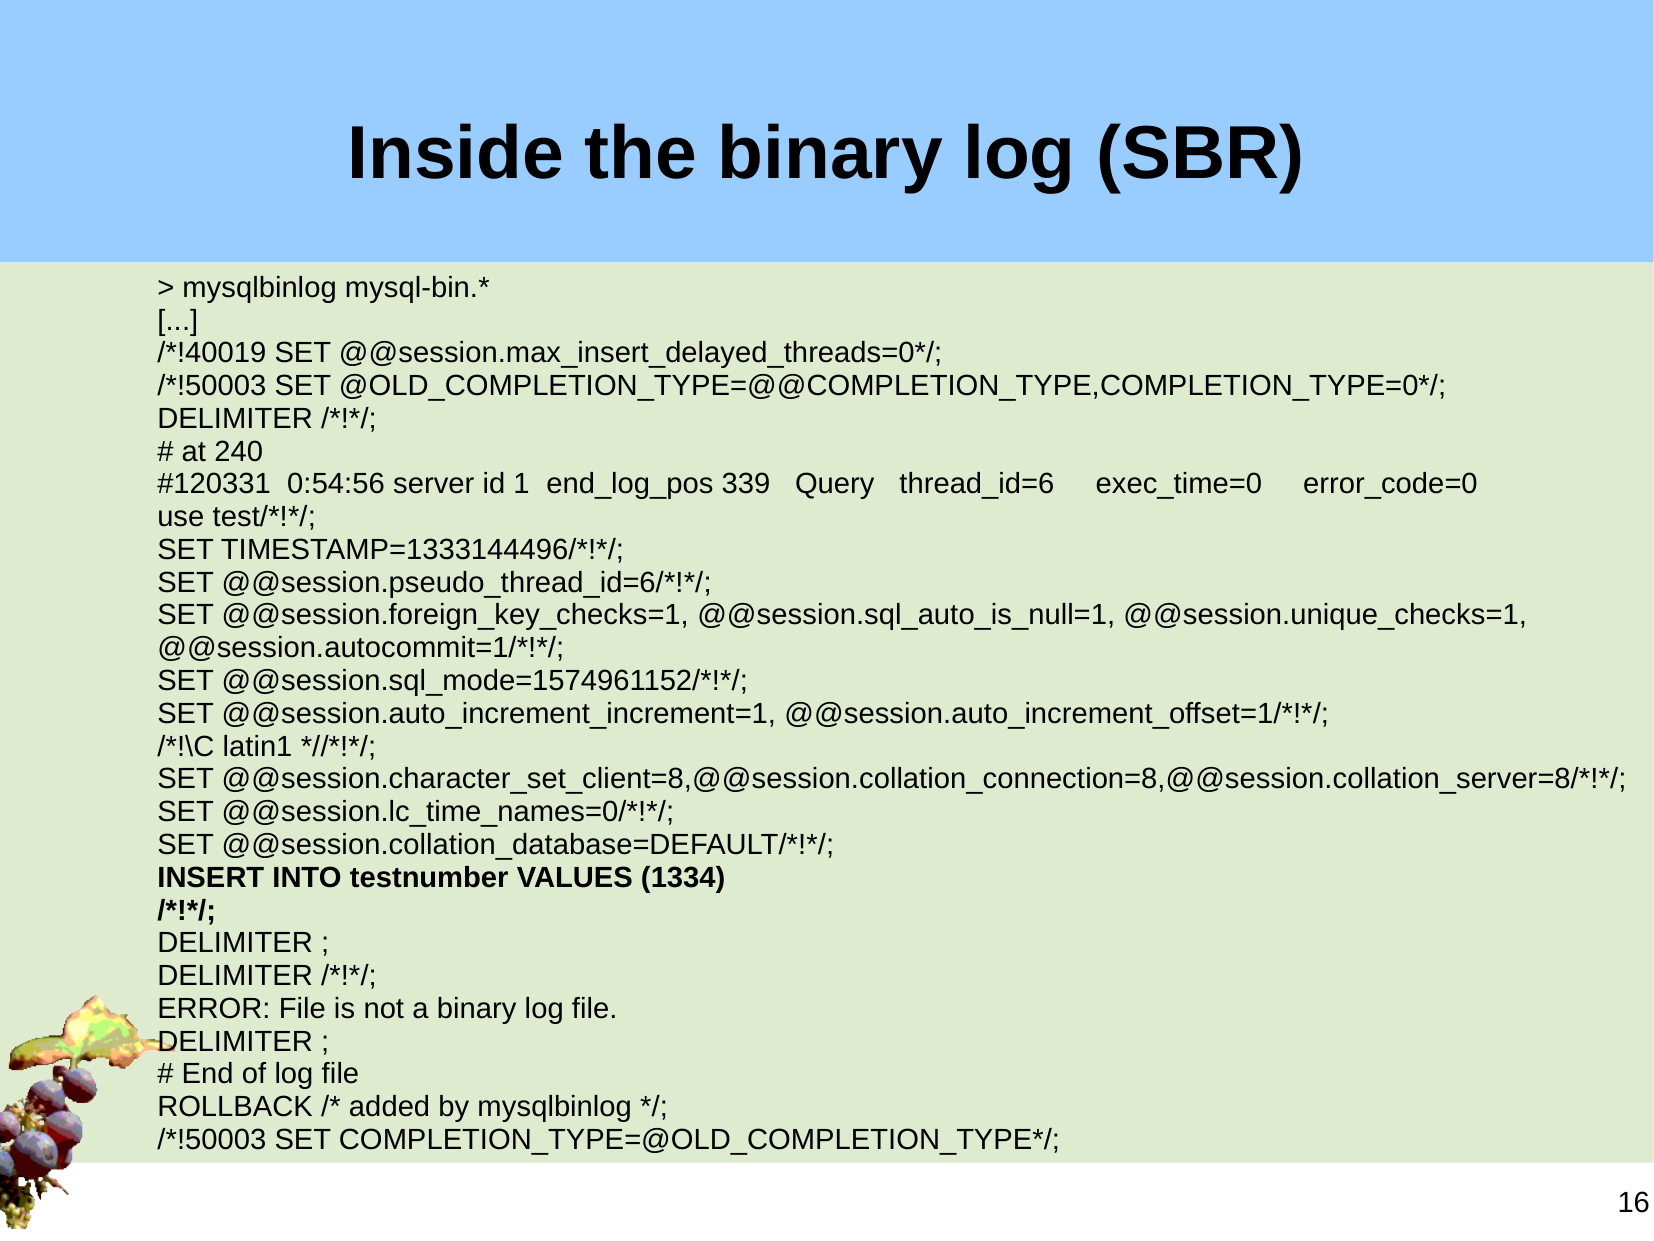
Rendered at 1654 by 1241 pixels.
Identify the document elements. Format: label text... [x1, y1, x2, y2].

title Inside the binary log (SBR) [82, 49, 1571, 257]
picture [0, 990, 188, 1229]
list > mysqlbinlog mysql-bin.* [...] /*!40019 SET @@session.max_insert_delayed_threads=0*/; /*!50003 SET @OLD_COMPLETION_TYPE=@@COMPLETION_TYPE,COMPLETION_TYPE=0*/; DELIMITER /*!*/; # at 240 #120331 0:54:56 server id 1 end_log_pos 339 Query thread_id=6 exec_time=0 error_code=0 use test/*!*/; SET TIMESTAMP=1333144496/*!*/; SET @@session.pseudo_thread_id=6/*!*/; SET @@session.foreign_key_checks=1, @@session.sql_auto_is_null=1, @@session.unique_checks=1, @@session.autocommit=1/*!*/; SET @@session.sql_mode=1574961152/*!*/; SET @@session.auto_increment_increment=1, @@session.auto_increment_offset=1/*!*/; /*!\C latin1 *//*!*/; SET @@session.character_set_client=8,@@session.collation_connection=8,@@session.collation_server=8/*!*/; SET @@session.lc_time_names=0/*!*/; SET @@session.collation_database=DEFAULT/*!*/; INSERT INTO testnumber VALUES (1334) /*!*/; DELIMITER ; DELIMITER /*!*/; ERROR: File is not a binary log file. DELIMITER ; # End of log file ROLLBACK /* added by mysqlbinlog */; /*!50003 SET COMPLETION_TYPE=@OLD_COMPLETION_TYPE*/; [157, 270, 1646, 1189]
